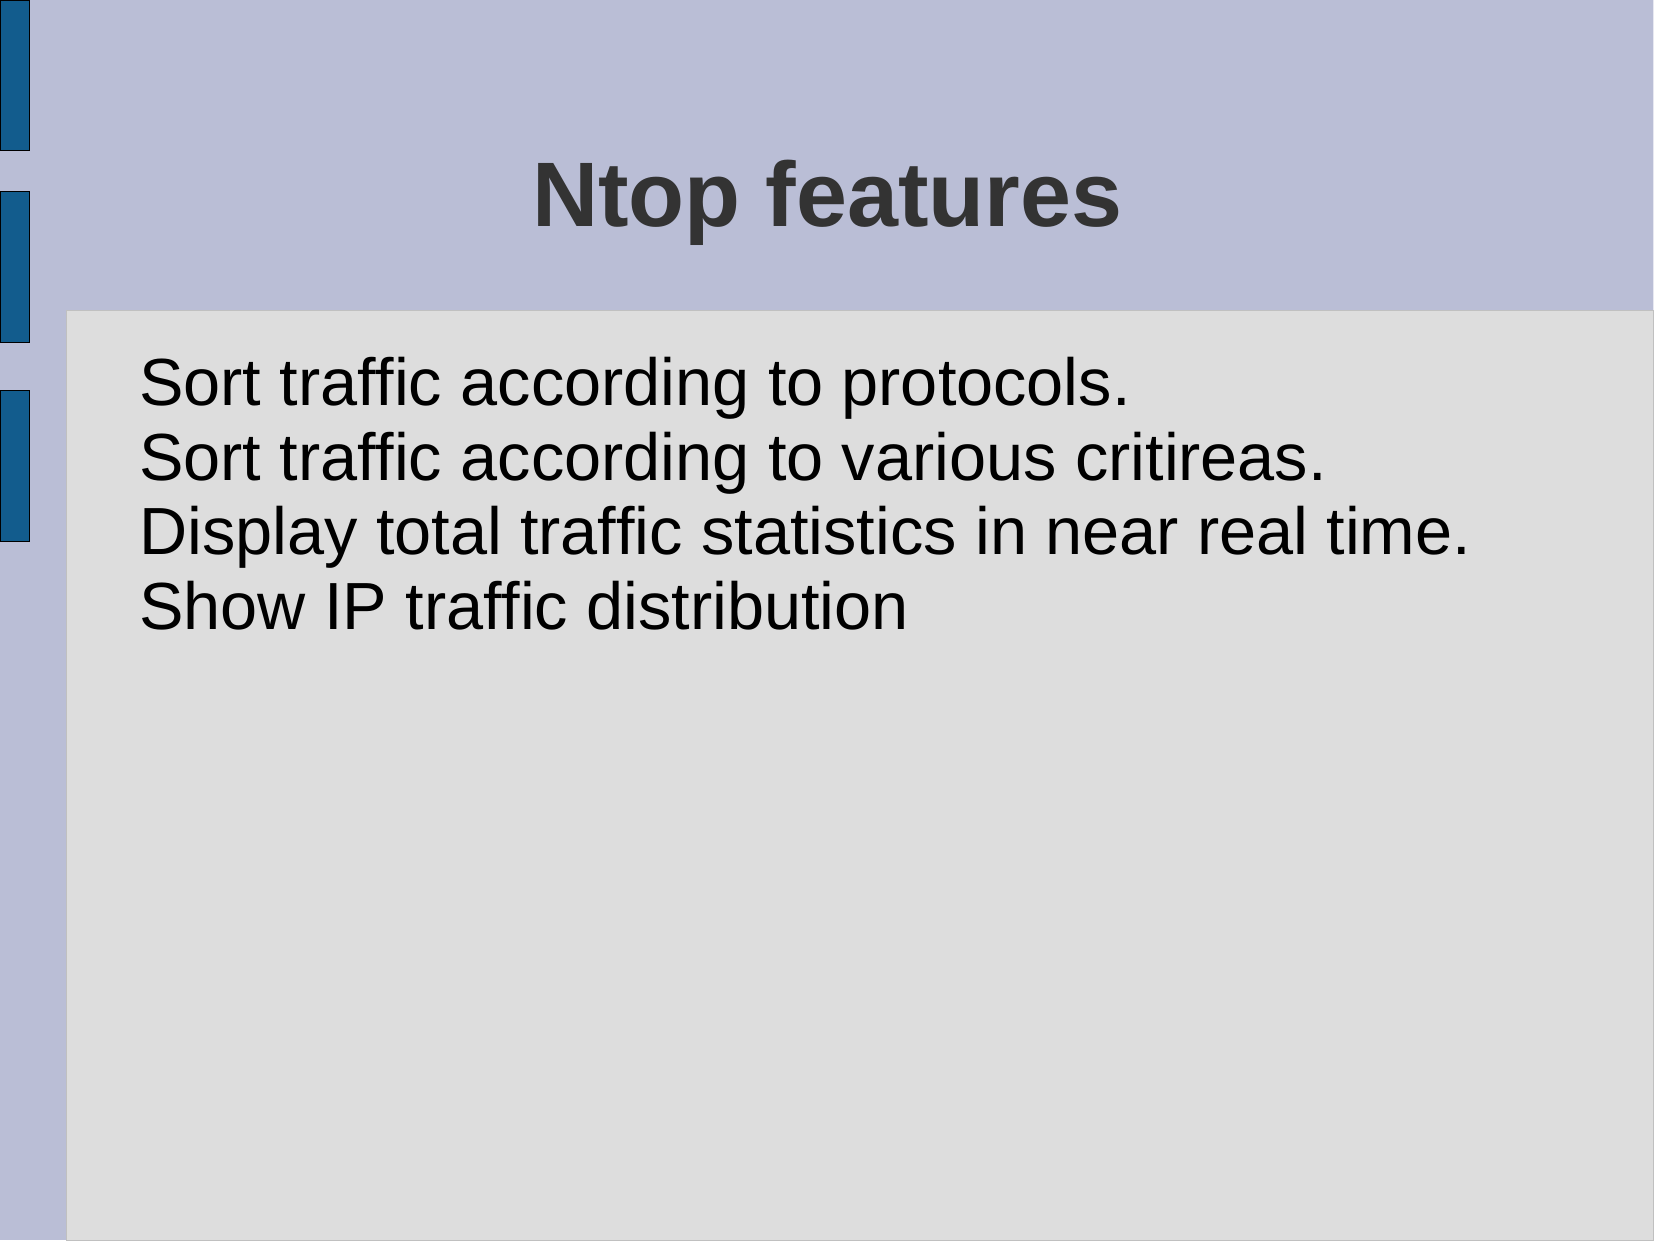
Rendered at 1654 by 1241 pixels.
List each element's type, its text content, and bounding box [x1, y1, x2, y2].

title Ntop features [121, 91, 1534, 299]
list Sort traffic according to protocols. Sort traffic according to various critireas. Display total traffic statistics in near real time. Show IP traffic distribution [121, 344, 1534, 1127]
